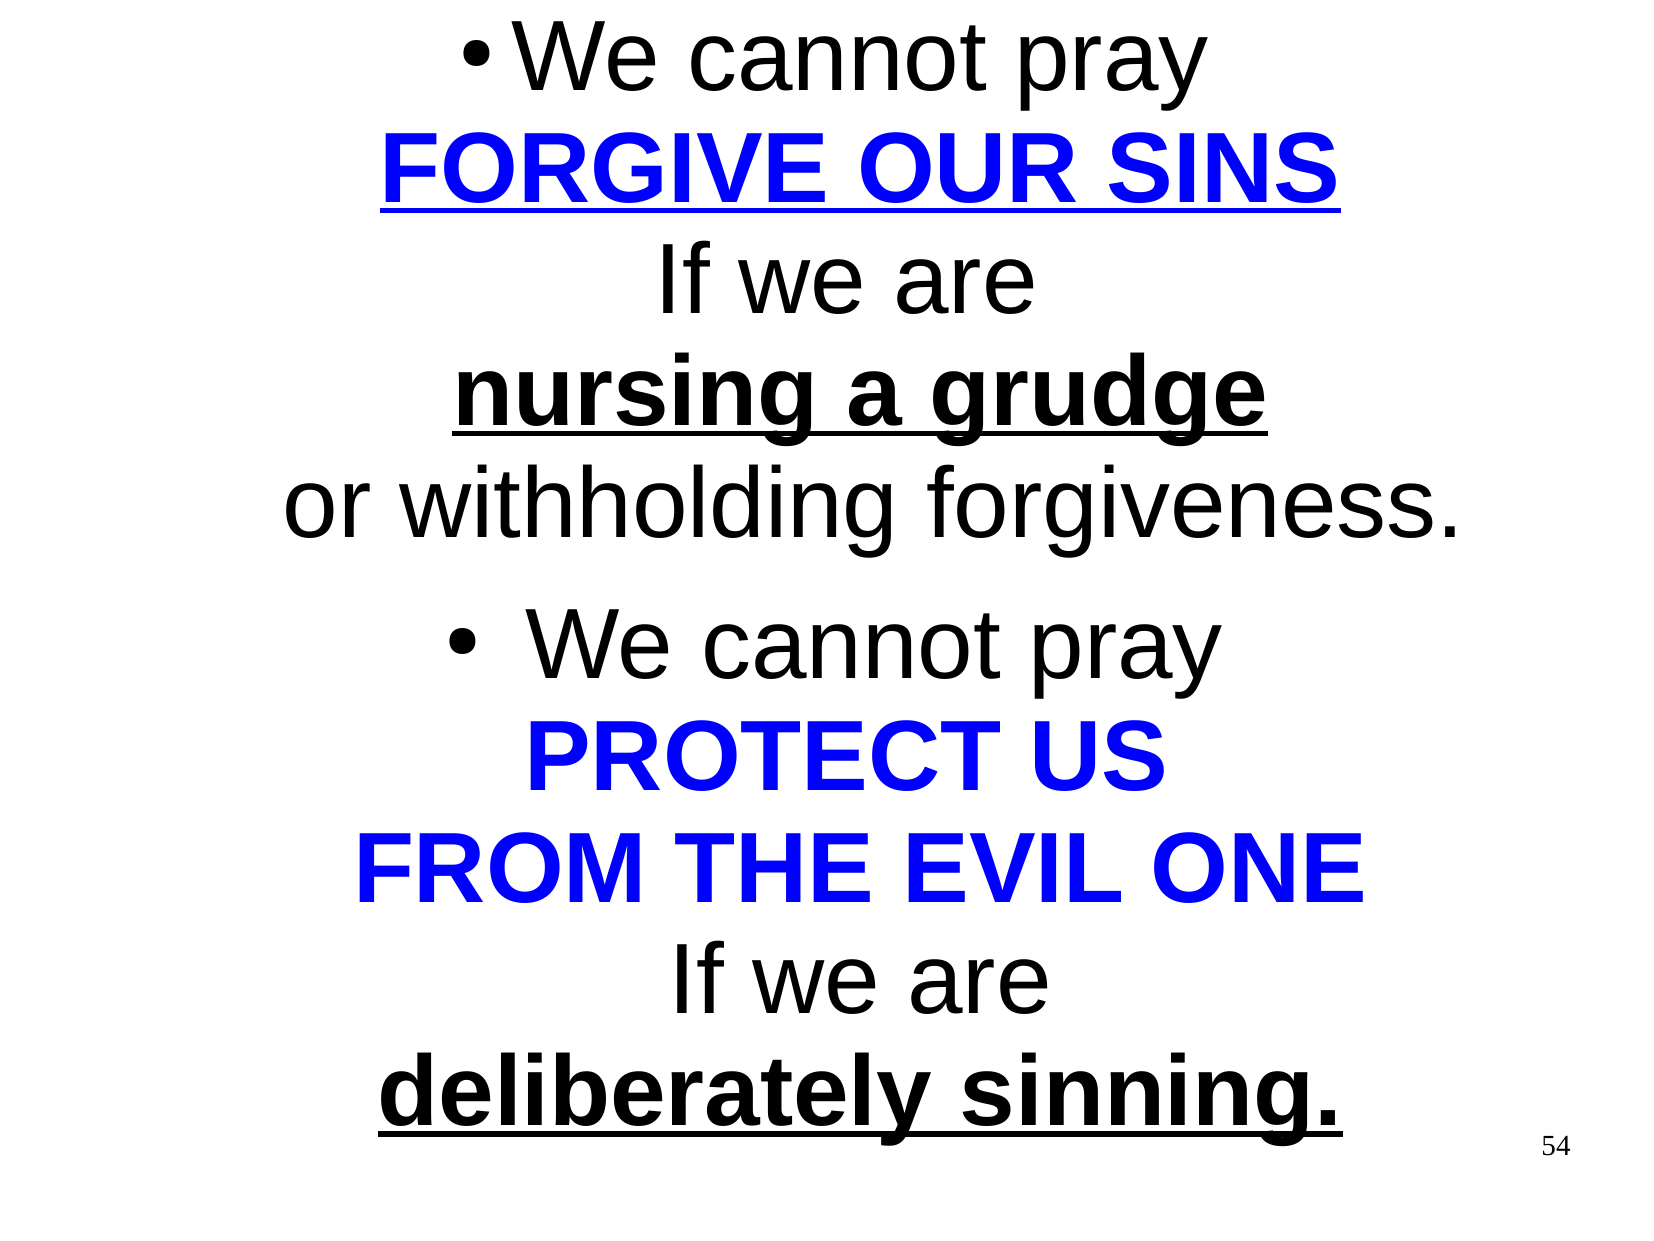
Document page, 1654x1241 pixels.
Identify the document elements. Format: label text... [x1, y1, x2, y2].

list We cannot pray FORGIVE OUR SINS If we are nursing a grudge or withholding forgiveness. We cannot pray PROTECT US FROM THE EVIL ONE If we are deliberately sinning. [0, 0, 1651, 1238]
